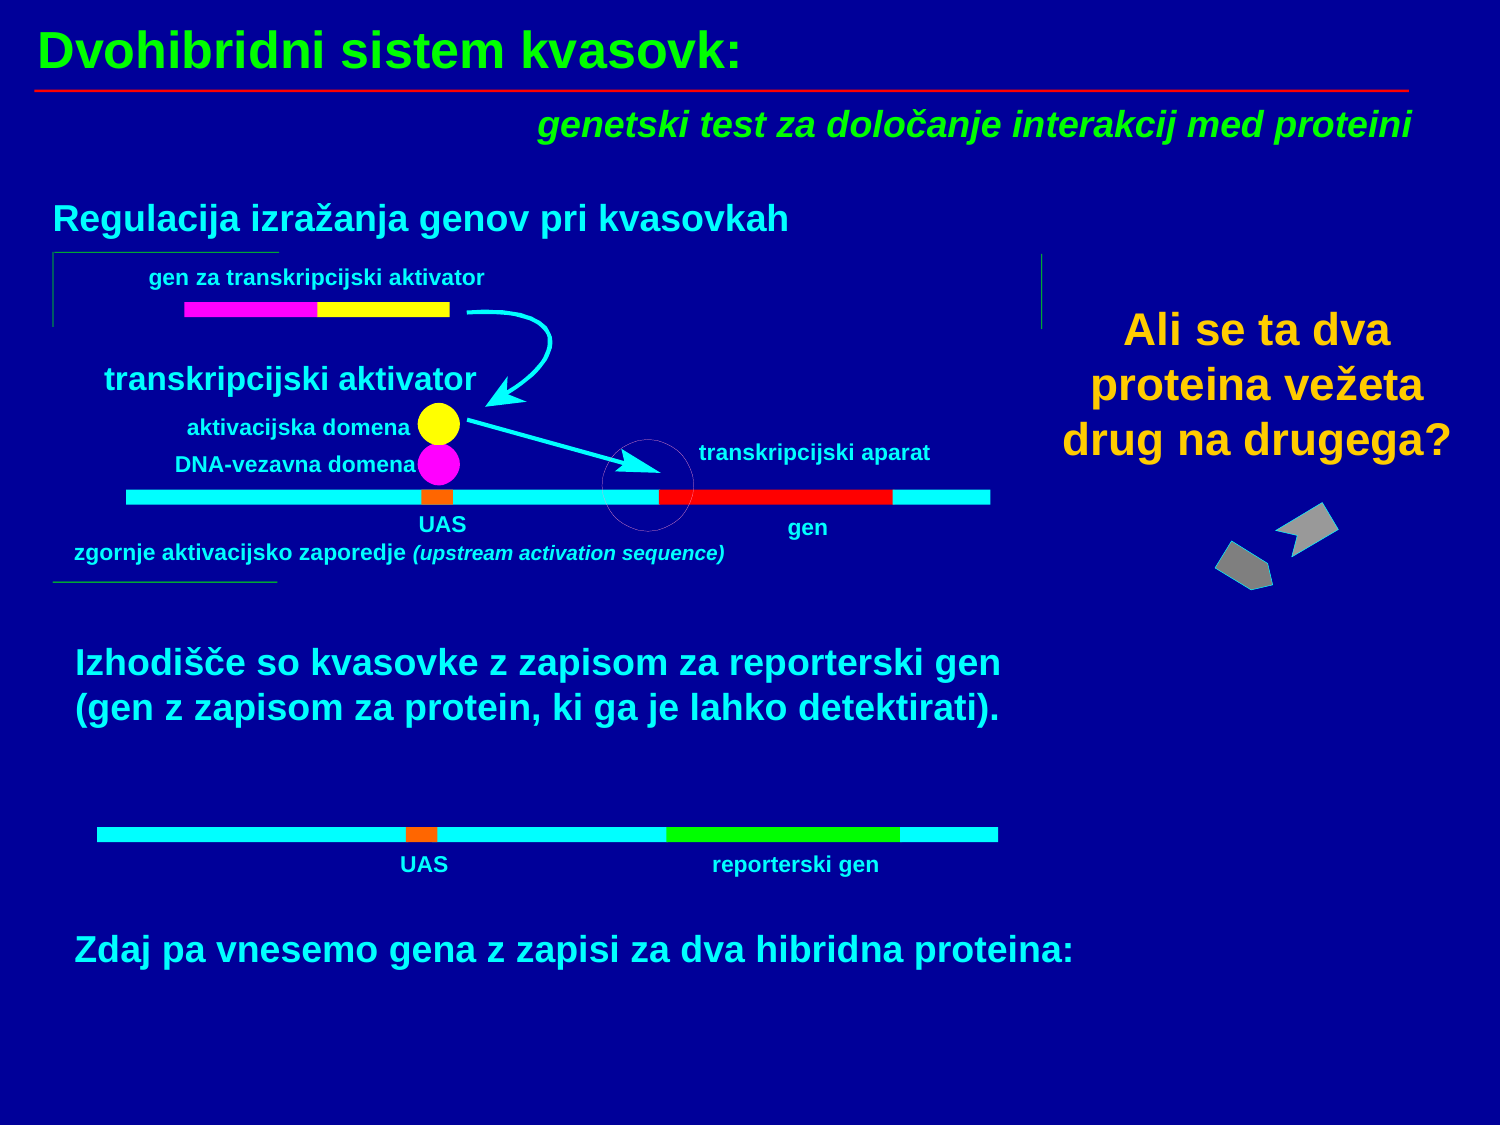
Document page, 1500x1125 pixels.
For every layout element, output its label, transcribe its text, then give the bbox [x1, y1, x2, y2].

text_box reporterski gen [712, 849, 880, 878]
text_box genetski test za določanje interakcij med proteini [537, 99, 1413, 145]
text_box Zdaj pa vnesemo gena z zapisi za dva hibridna proteina: [74, 924, 1076, 970]
text_box UAS [418, 509, 467, 537]
picture [116, 299, 1000, 534]
text_box transkripcijski aparat [699, 437, 931, 465]
text_box Ali se ta dva proteina vežeta drug na drugega? [1062, 299, 1453, 465]
picture [1212, 500, 1341, 593]
text_box Dvohibridni sistem kvasovk: [37, 16, 744, 79]
text_box gen [787, 512, 829, 540]
text_box zgornje aktivacijsko zaporedje (upstream activation sequence) [73, 537, 725, 566]
picture [87, 825, 1008, 845]
text_box Izhodišče so kvasovke z zapisom za reporterski gen (gen z zapisom za protein, ki ga je lahko detektirati). [75, 637, 1003, 728]
text_box UAS [400, 849, 449, 878]
picture [174, 299, 460, 320]
text_box aktivacijska domena [186, 412, 411, 441]
text_box gen za transkripcijski aktivator [148, 262, 486, 291]
text_box Regulacija izražanja genov pri kvasovkah [52, 194, 790, 240]
text_box DNA-vezavna domena [175, 450, 416, 478]
picture [31, 87, 1413, 95]
text_box transkripcijski aktivator [104, 357, 462, 398]
